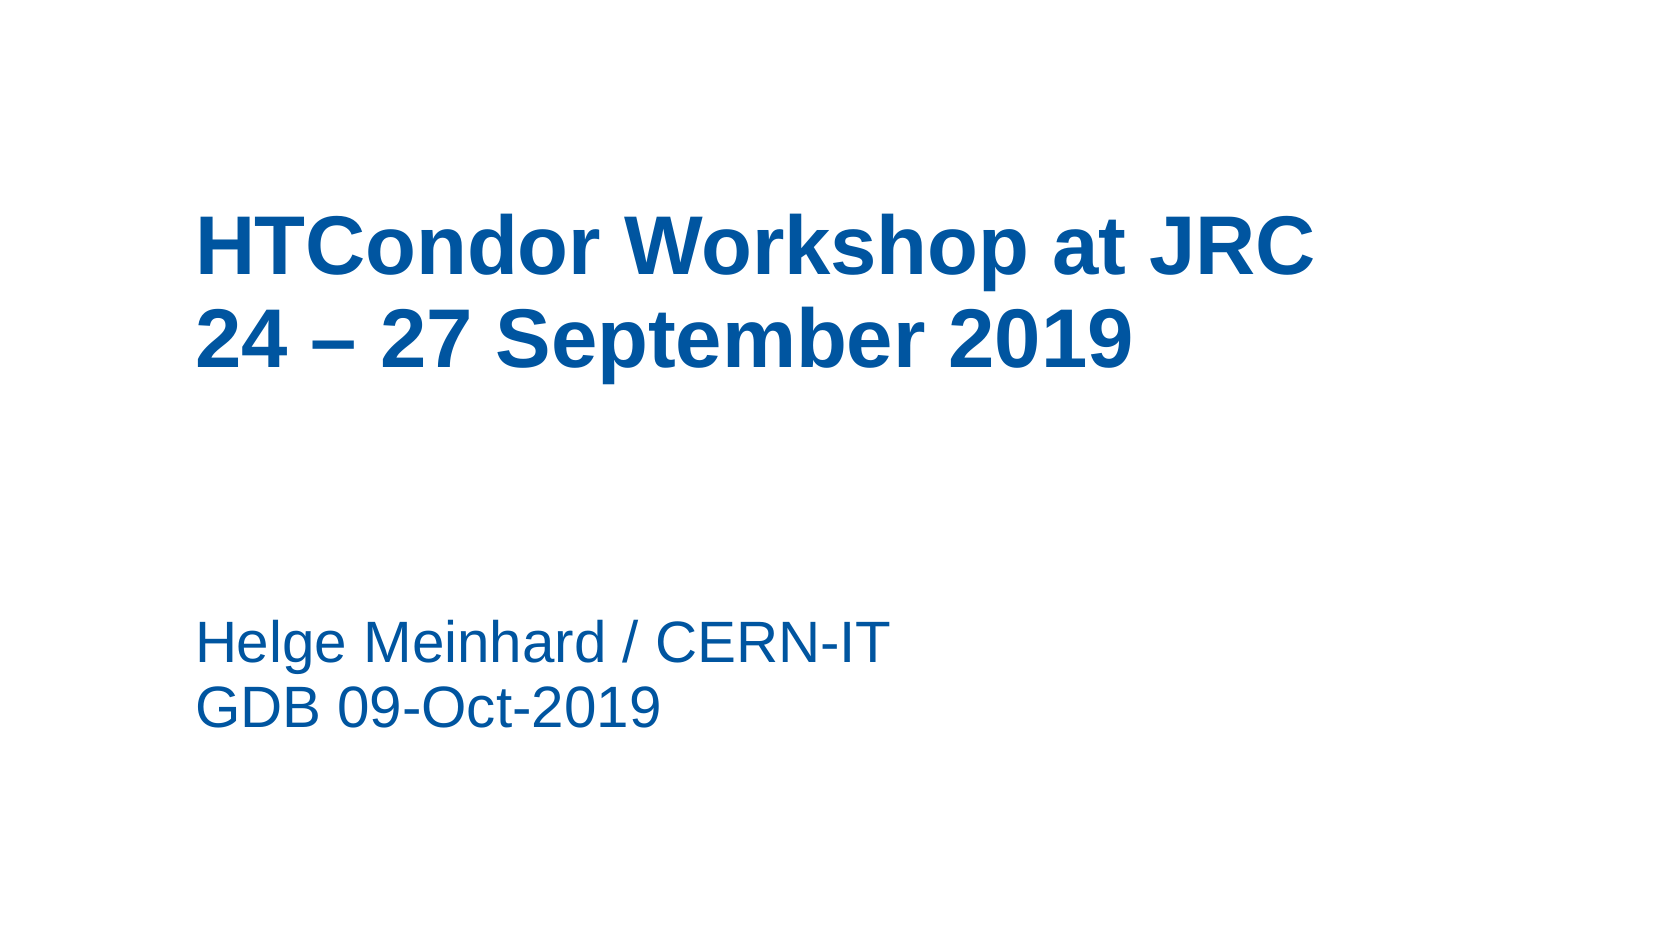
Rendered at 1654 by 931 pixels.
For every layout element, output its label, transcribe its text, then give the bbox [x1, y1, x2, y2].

subtitle HTCondor Workshop at JRC 24 – 27 September 2019 Helge Meinhard / CERN-IT GDB 09-Oct-2019 [195, 158, 1571, 781]
